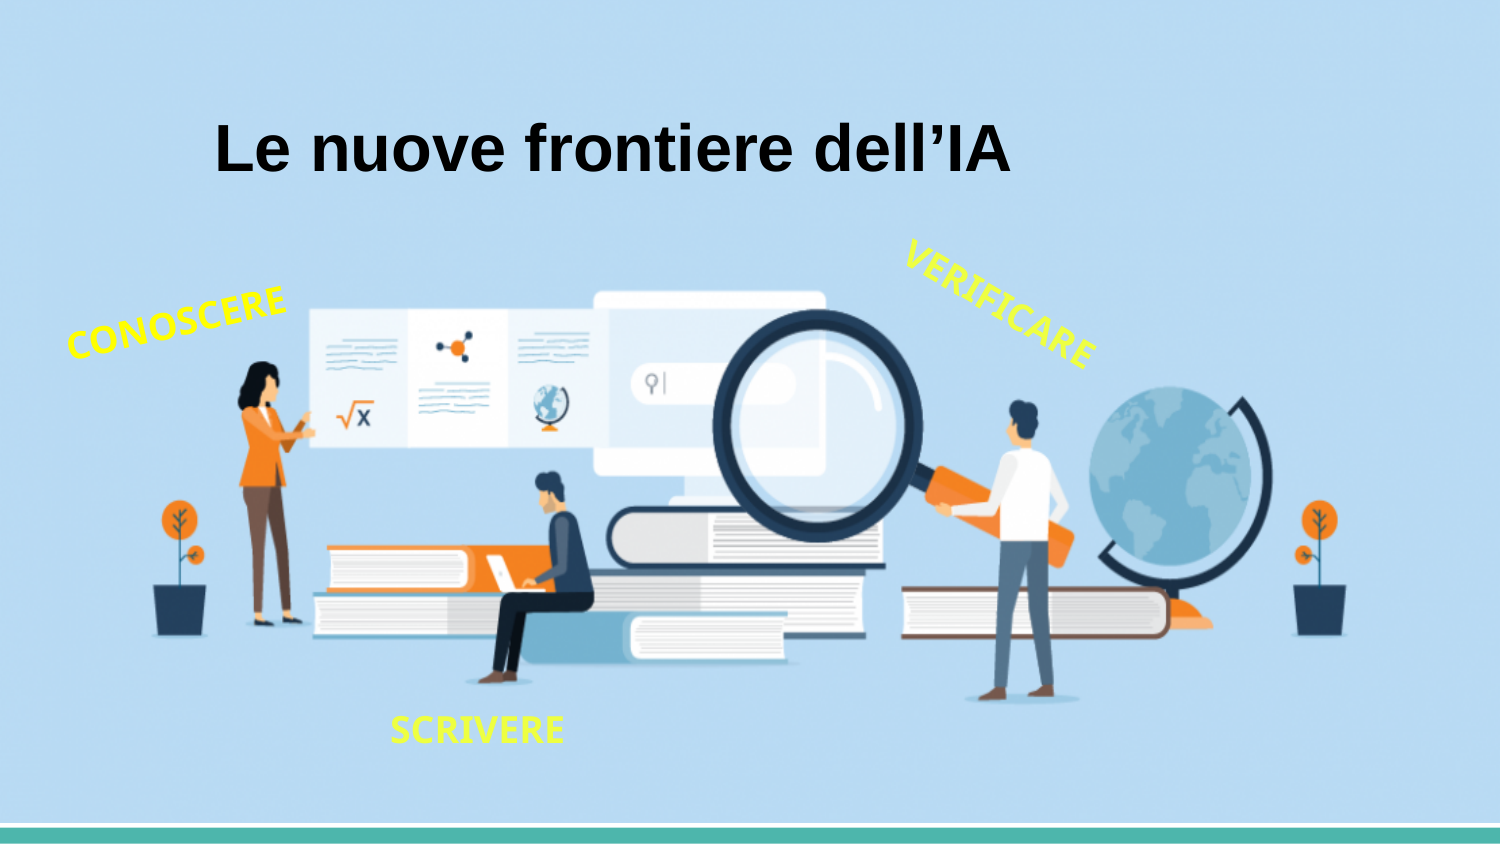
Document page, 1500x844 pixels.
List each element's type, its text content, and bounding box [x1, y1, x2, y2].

text_box Le nuove frontiere dell’IA [199, 77, 1433, 200]
text_box VERIFICARE [879, 208, 1199, 435]
text_box CONOSCERE [43, 250, 342, 422]
picture [0, 0, 1500, 823]
text_box SCRIVERE [375, 691, 647, 775]
